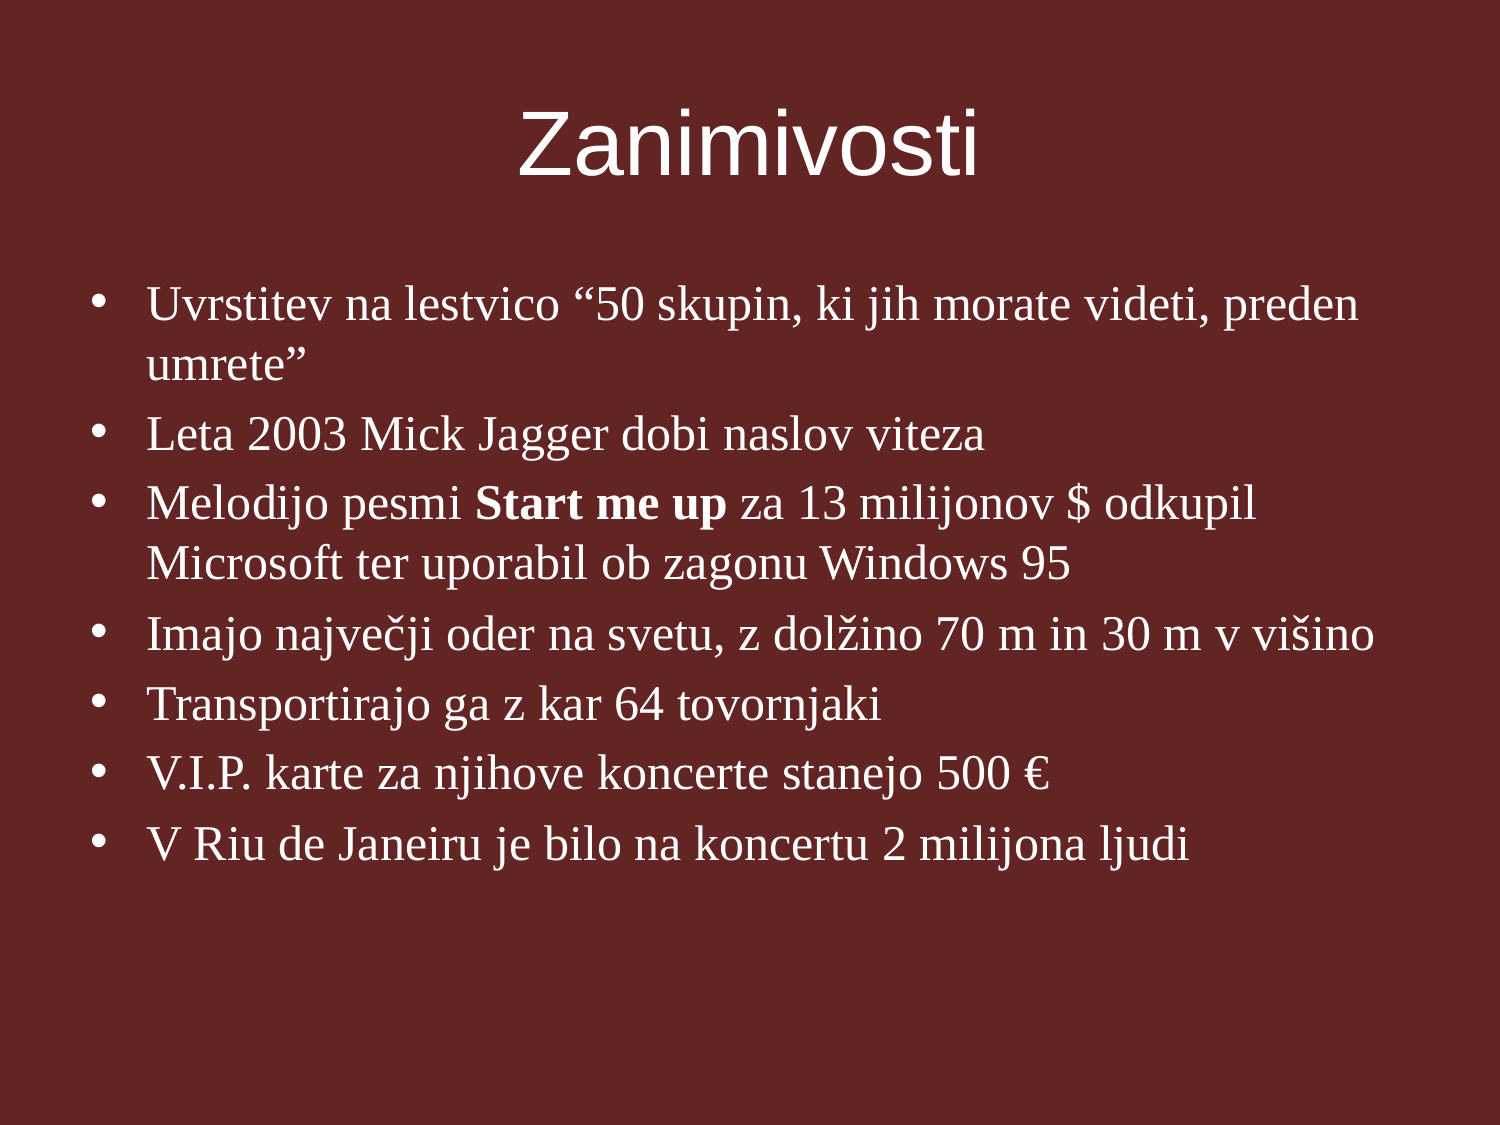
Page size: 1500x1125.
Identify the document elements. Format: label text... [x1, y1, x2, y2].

list Uvrstitev na lestvico “50 skupin, ki jih morate videti, preden umrete” Leta 2003 Mick Jagger dobi naslov viteza Melodijo pesmi Start me up za 13 milijonov $ odkupil Microsoft ter uporabil ob zagonu Windows 95 Imajo največji oder na svetu, z dolžino 70 m in 30 m v višino Transportirajo ga z kar 64 tovornjaki V.I.P. karte za njihove koncerte stanejo 500 € V Riu de Janeiru je bilo na koncertu 2 milijona ljudi [75, 262, 1425, 1005]
title Zanimivosti [75, 45, 1425, 233]
